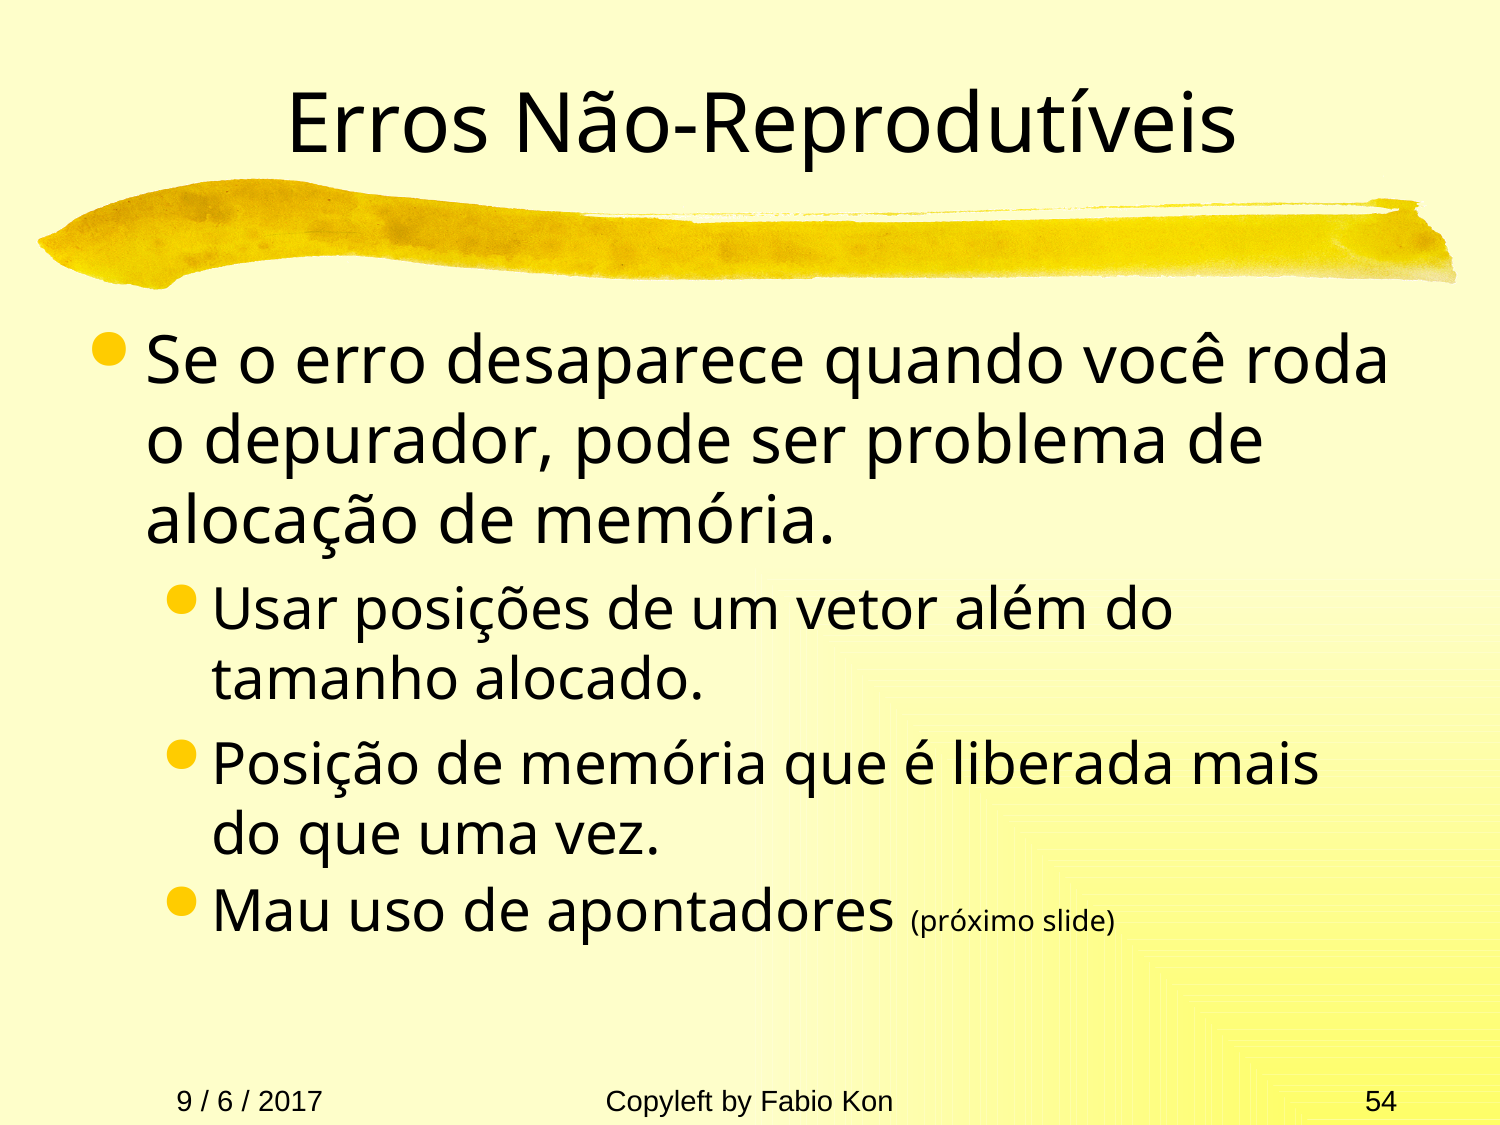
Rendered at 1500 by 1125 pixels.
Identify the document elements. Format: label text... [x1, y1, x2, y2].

list Se o erro desaparece quando você roda o depurador, pode ser problema de alocação de memória. Usar posições de um vetor além do tamanho alocado. Posição de memória que é liberada mais do que uma vez. Mau uso de apontadores (próximo slide) [74, 309, 1417, 994]
picture [24, 174, 1463, 297]
title Erros Não-Reprodutíveis [125, 12, 1401, 178]
